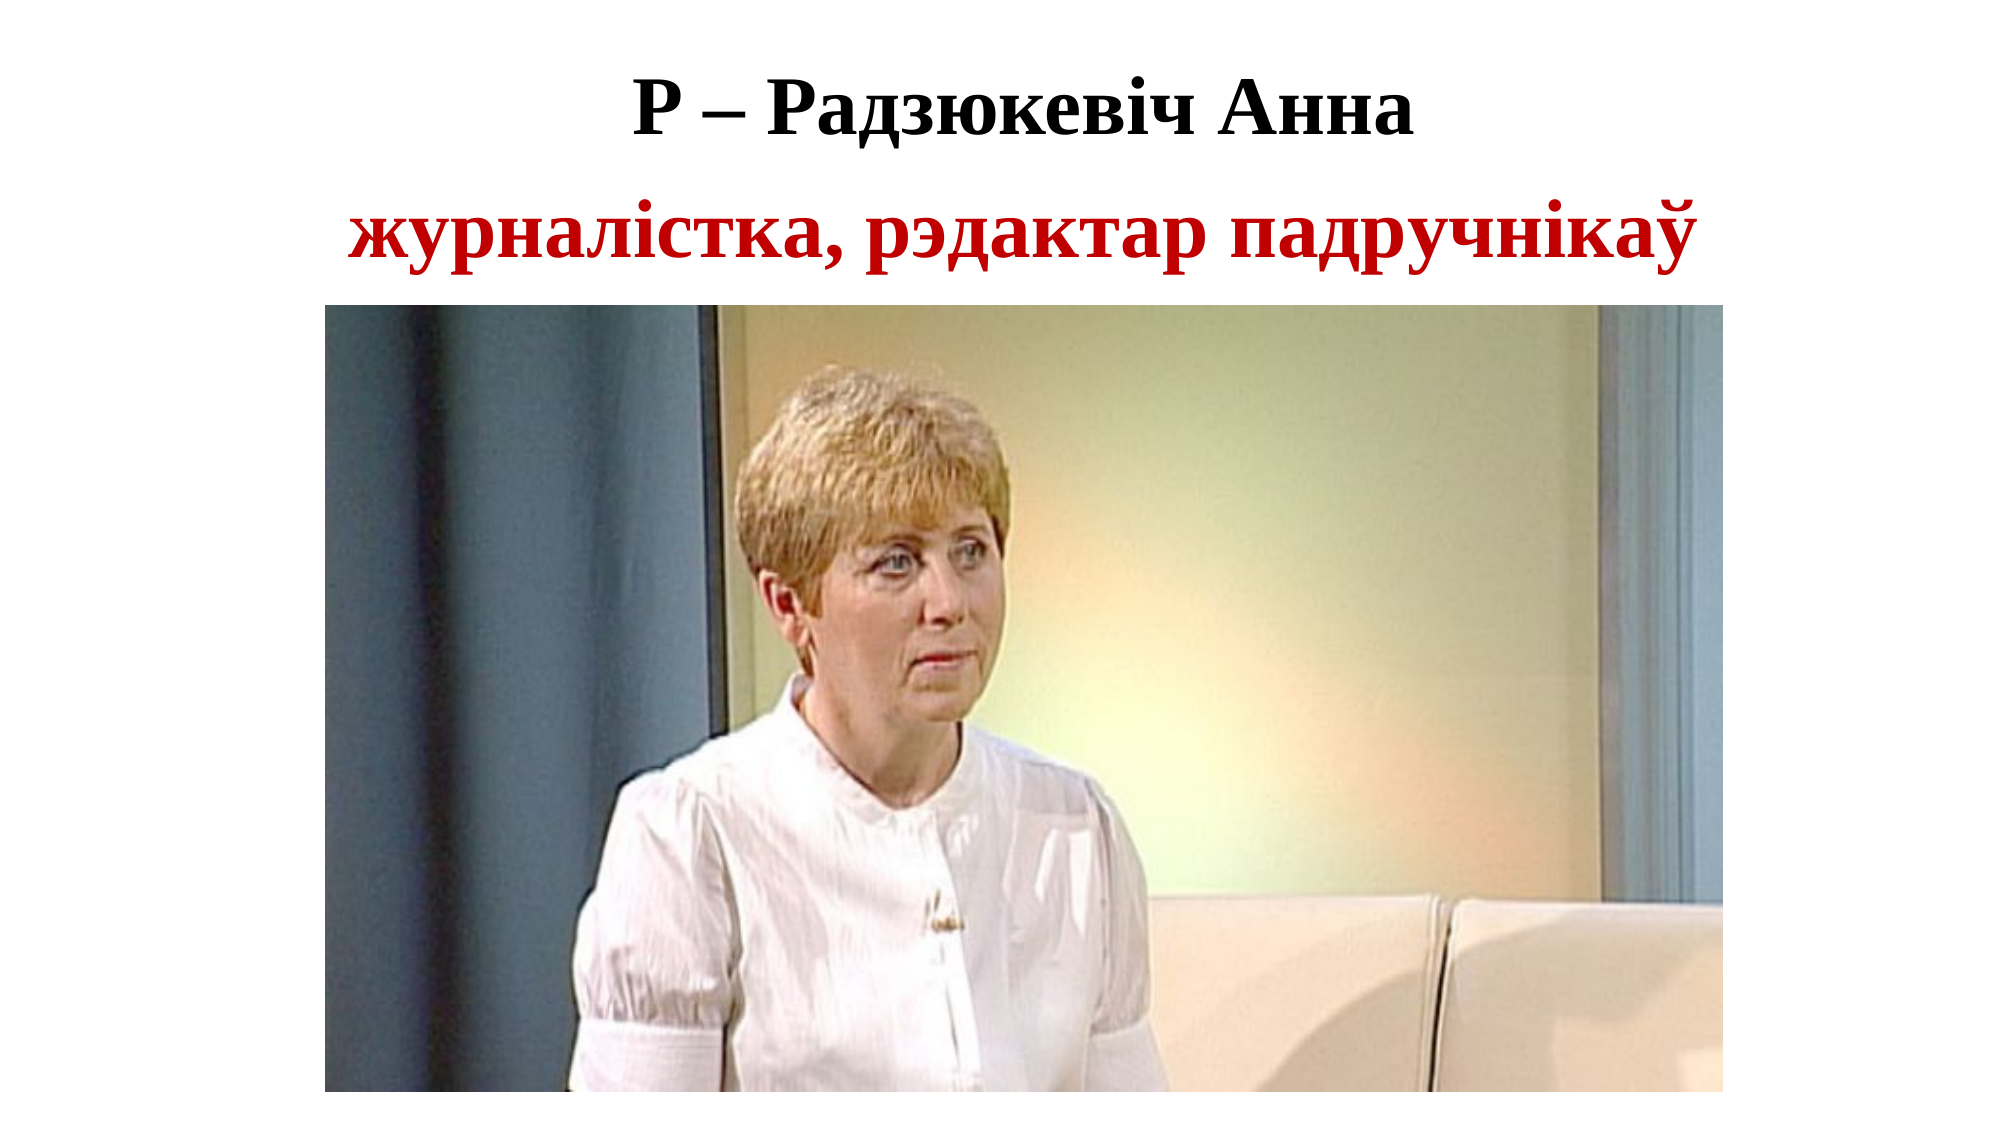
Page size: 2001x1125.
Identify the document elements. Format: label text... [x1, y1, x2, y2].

text_box Р – Радзюкевіч Анна журналістка, рэдактар падручнікаў [334, 37, 1714, 282]
picture [325, 305, 1723, 1092]
